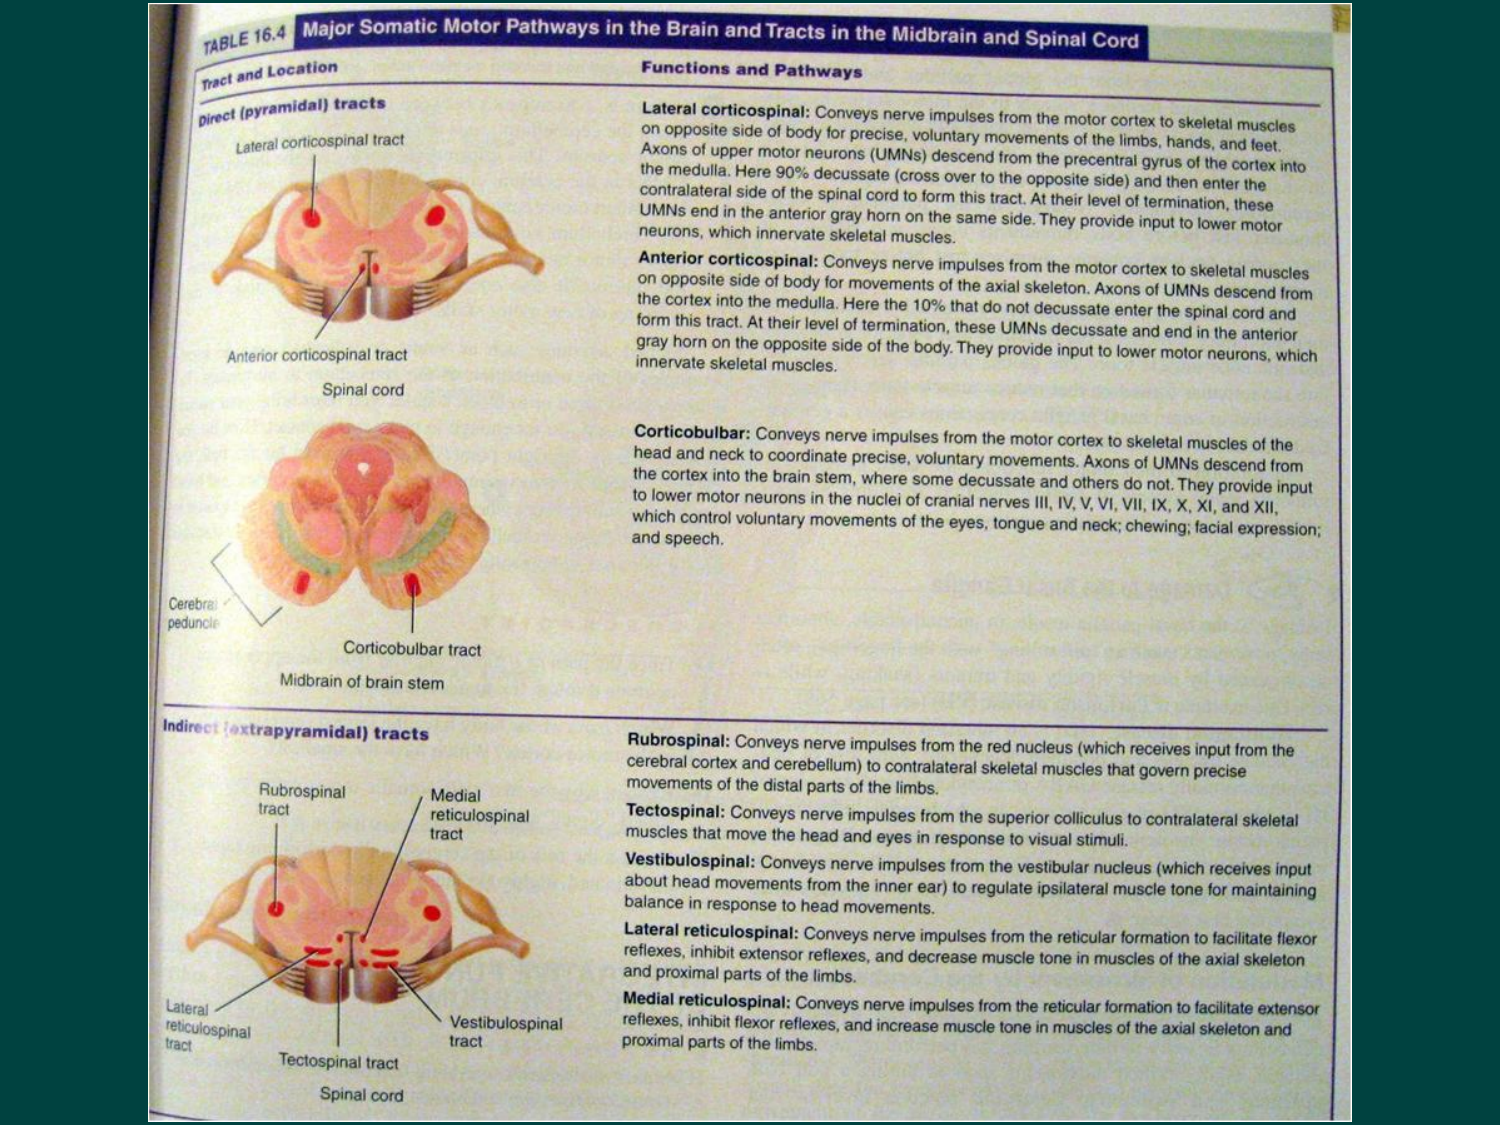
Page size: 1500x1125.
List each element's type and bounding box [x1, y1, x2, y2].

picture [148, 3, 1352, 1122]
